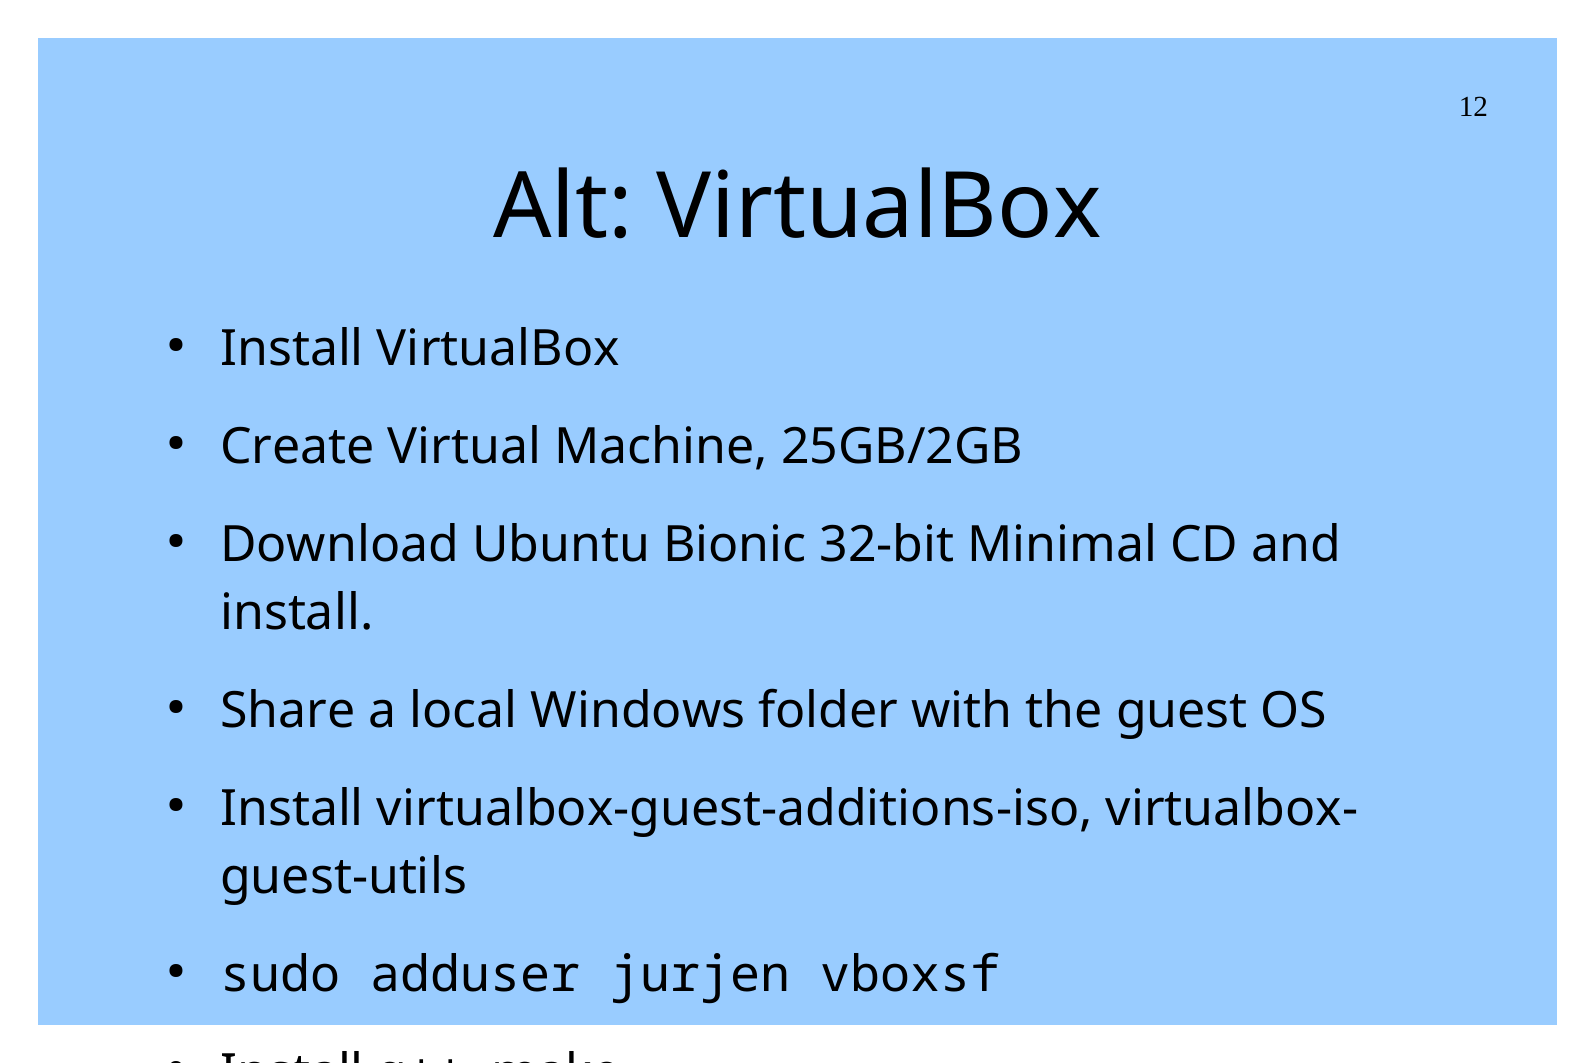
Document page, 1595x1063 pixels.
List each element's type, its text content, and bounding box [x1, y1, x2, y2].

list Install VirtualBox Create Virtual Machine, 25GB/2GB Download Ubuntu Bionic 32-bit Minimal CD and install. Share a local Windows folder with the guest OS Install virtualbox-guest-additions-iso, virtualbox-guest-utils sudo adduser jurjen vboxsf Install g++, make [149, 312, 1447, 1016]
title Alt: VirtualBox [149, 119, 1447, 285]
